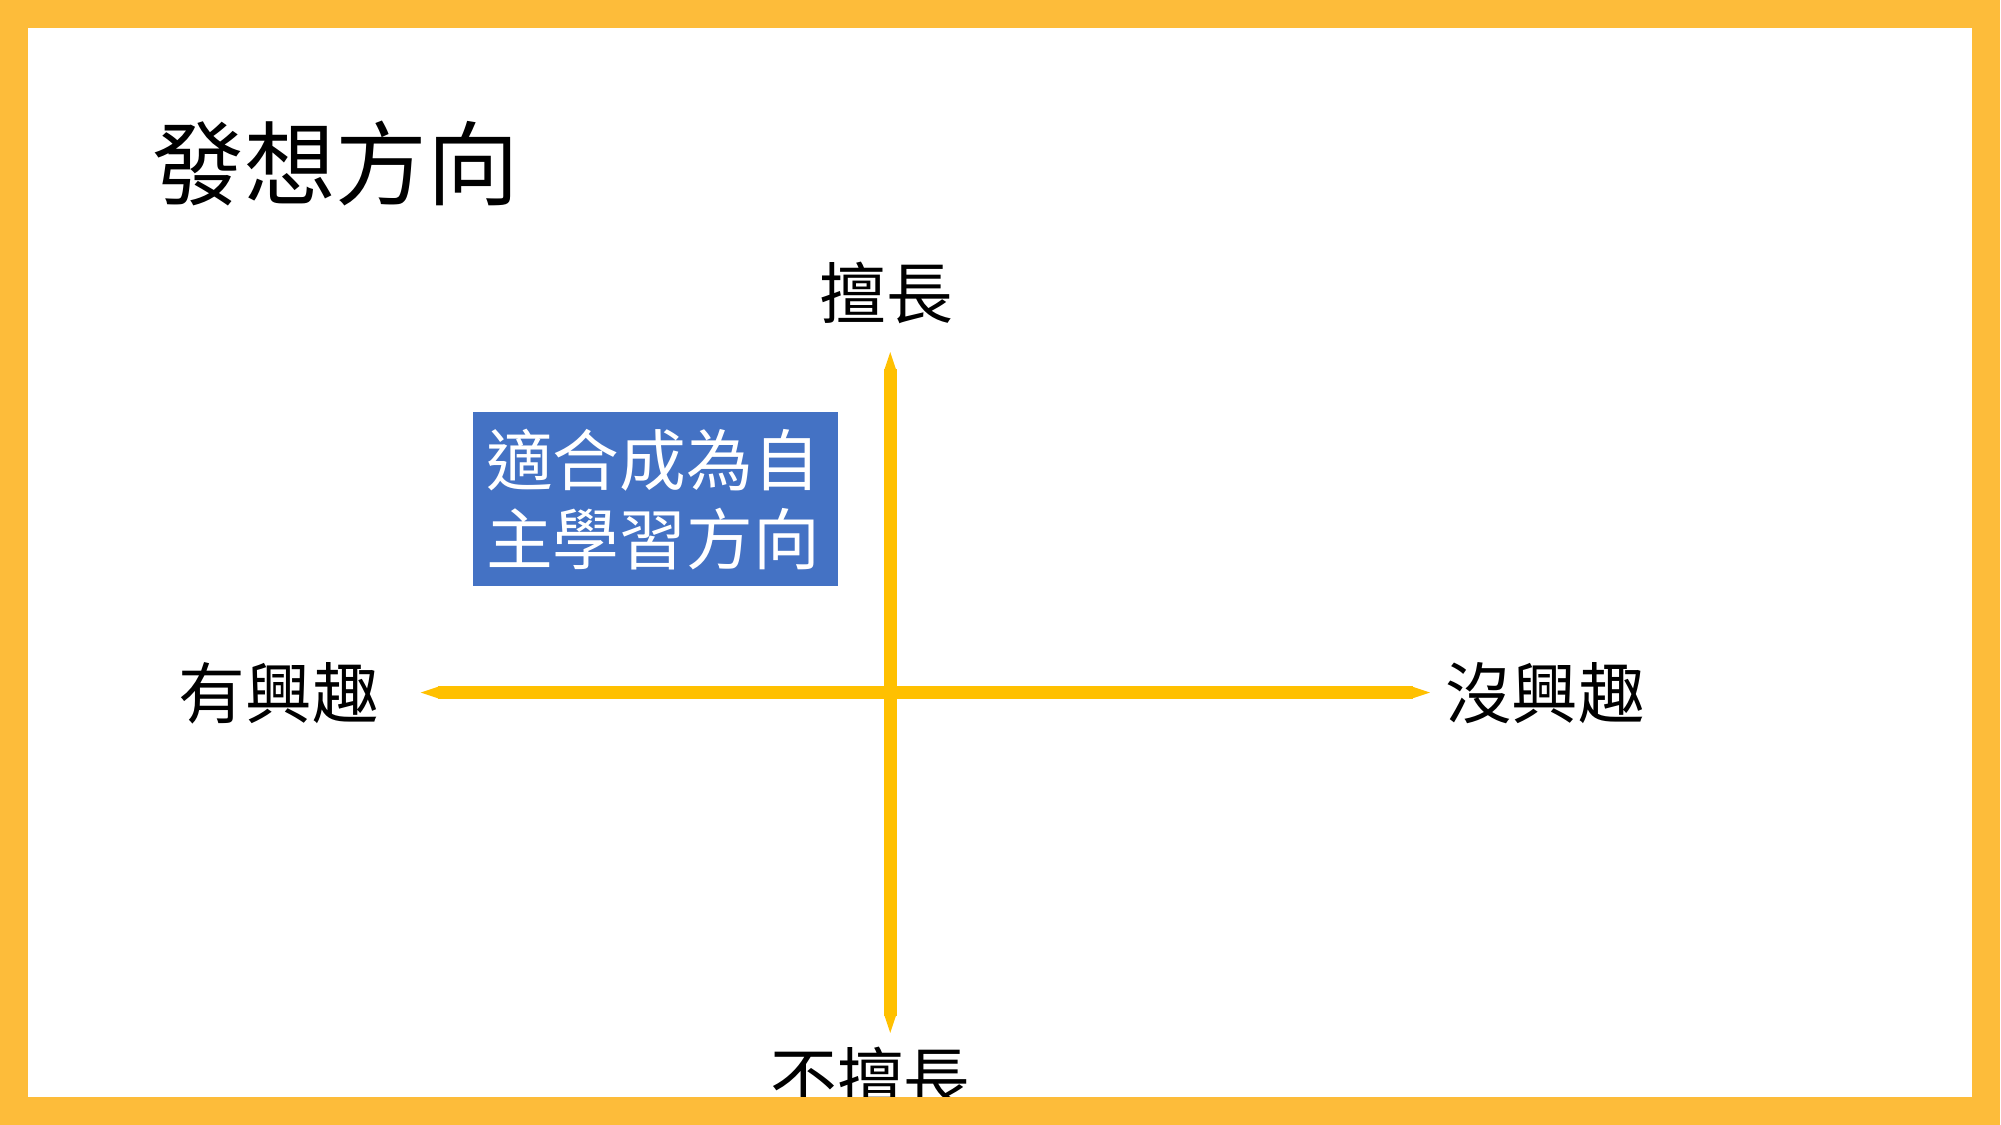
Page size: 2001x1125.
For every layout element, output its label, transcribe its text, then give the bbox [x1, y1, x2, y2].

text_box 適合成為自主學習方向 [471, 410, 840, 588]
text_box 有興趣 [164, 644, 434, 741]
title 發想方向 [137, 59, 1863, 278]
text_box 沒興趣 [1429, 644, 1700, 741]
text_box 不擅長 [755, 1029, 1026, 1097]
text_box 擅長 [804, 244, 976, 341]
